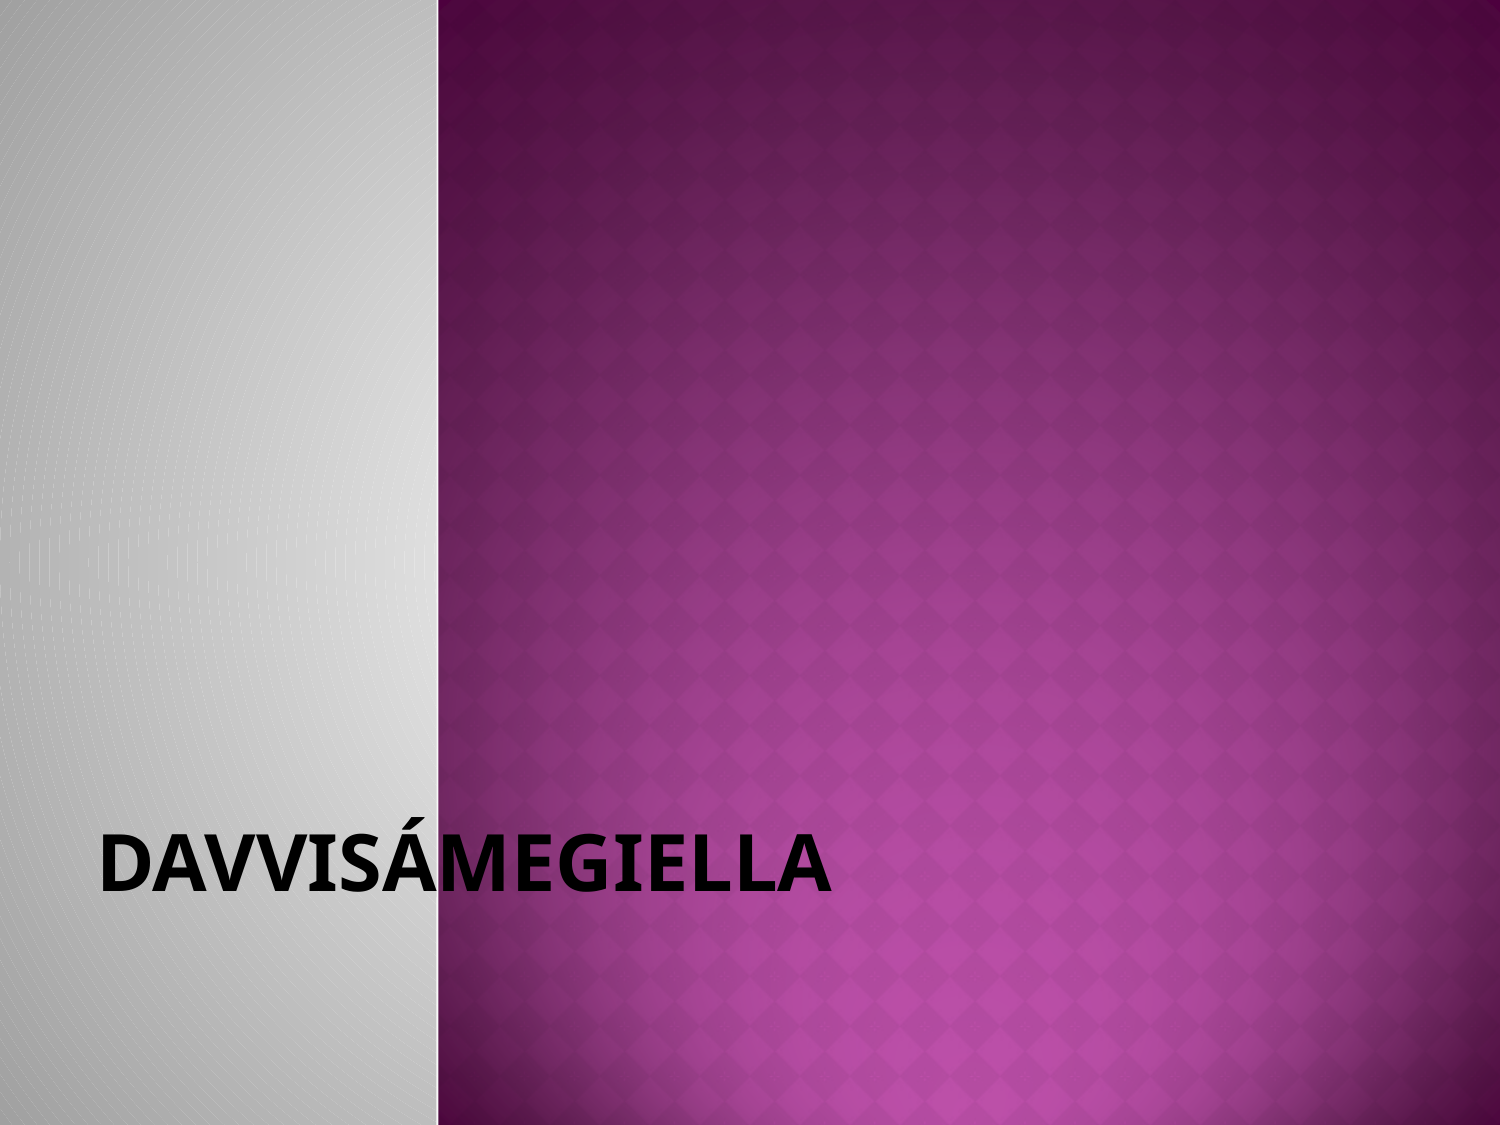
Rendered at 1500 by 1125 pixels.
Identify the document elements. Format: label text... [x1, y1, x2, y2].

title Davvisámegiella [88, 432, 1364, 674]
